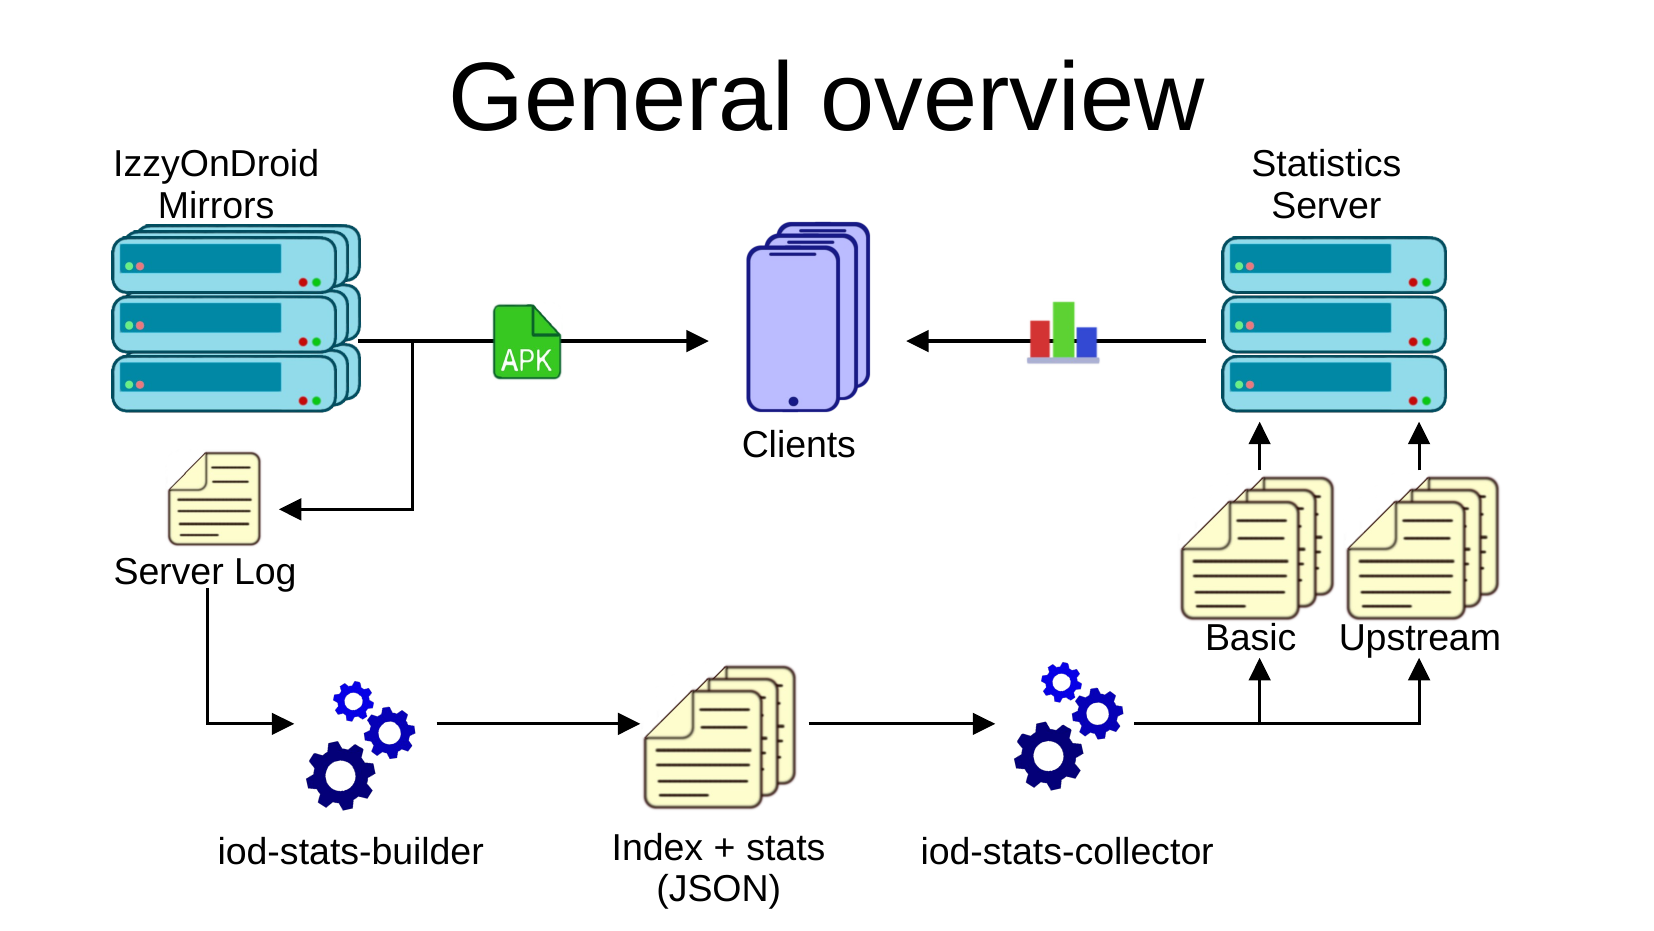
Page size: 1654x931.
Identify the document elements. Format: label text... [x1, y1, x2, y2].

text_box iod-stats-builder [203, 822, 500, 880]
picture [1221, 236, 1232, 249]
picture [640, 662, 799, 812]
picture [1221, 236, 1448, 413]
picture [1021, 298, 1101, 368]
text_box Upstream [1323, 609, 1518, 667]
text_box Basic [1190, 611, 1315, 667]
picture [1221, 401, 1234, 413]
picture [305, 680, 416, 811]
picture [1177, 473, 1337, 623]
title General overview [82, 19, 1571, 175]
picture [111, 224, 362, 413]
text_box Statistics Server [1192, 134, 1460, 234]
picture [745, 221, 871, 413]
picture [491, 302, 563, 381]
text_box IzzyOnDroid Mirrors [82, 134, 350, 234]
text_box iod-stats-collector [905, 822, 1238, 880]
text_box Server Log [98, 543, 339, 600]
picture [165, 449, 263, 543]
text_box Index + stats (JSON) [537, 818, 900, 926]
picture [1013, 661, 1124, 791]
picture [111, 234, 126, 249]
picture [1343, 473, 1502, 623]
text_box Clients [727, 416, 877, 516]
picture [111, 401, 124, 413]
